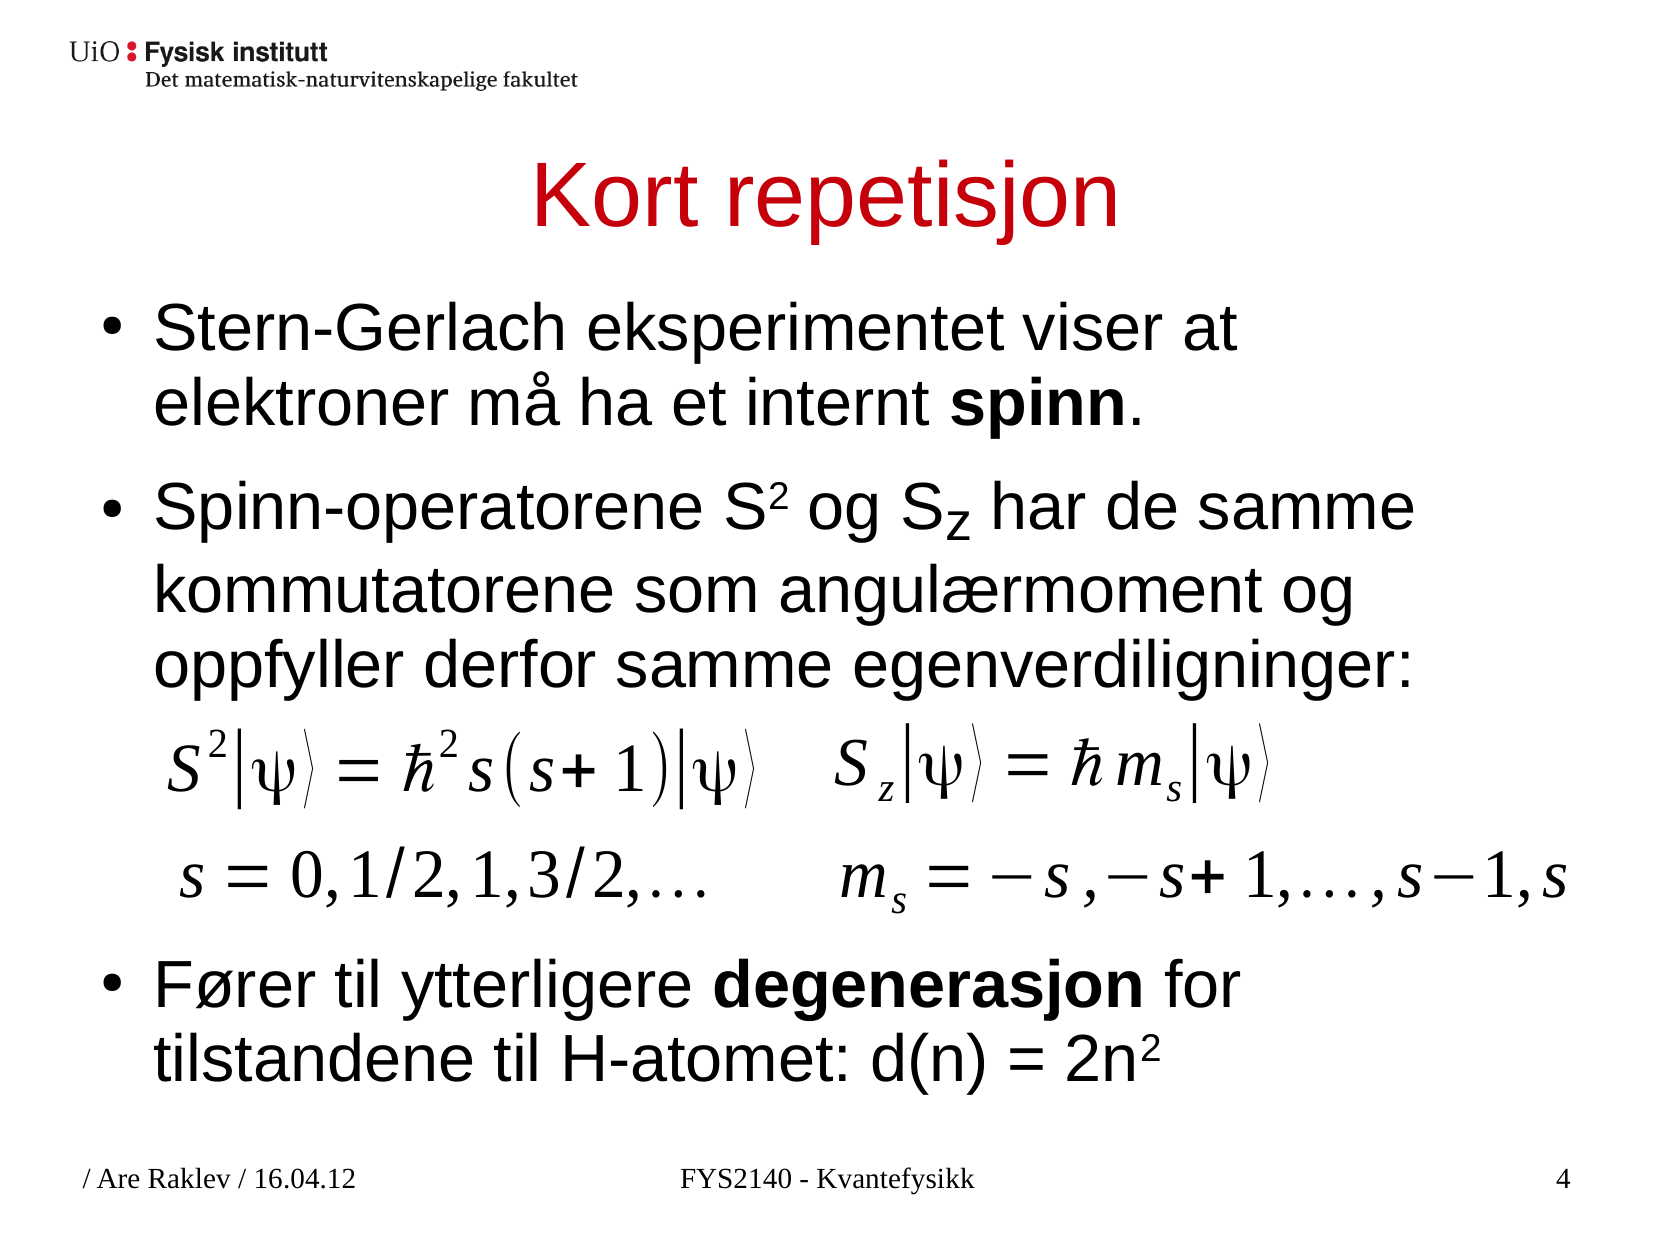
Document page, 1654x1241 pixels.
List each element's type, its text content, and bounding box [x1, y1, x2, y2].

chart [825, 720, 1277, 811]
chart [170, 835, 718, 913]
picture [68, 37, 581, 93]
list Stern-Gerlach eksperimentet viser at elektroner må ha et internt spinn. Spinn-operatorene S2 og Sz har de samme kommutatorene som angulærmoment og oppfyller derfor samme egenverdiligninger: Fører til ytterligere degenerasjon for tilstandene til H-atomet: d(n) = 2n2 [82, 290, 1538, 1096]
chart [157, 720, 763, 814]
chart [831, 835, 1575, 924]
title Kort repetisjon [82, 90, 1571, 298]
